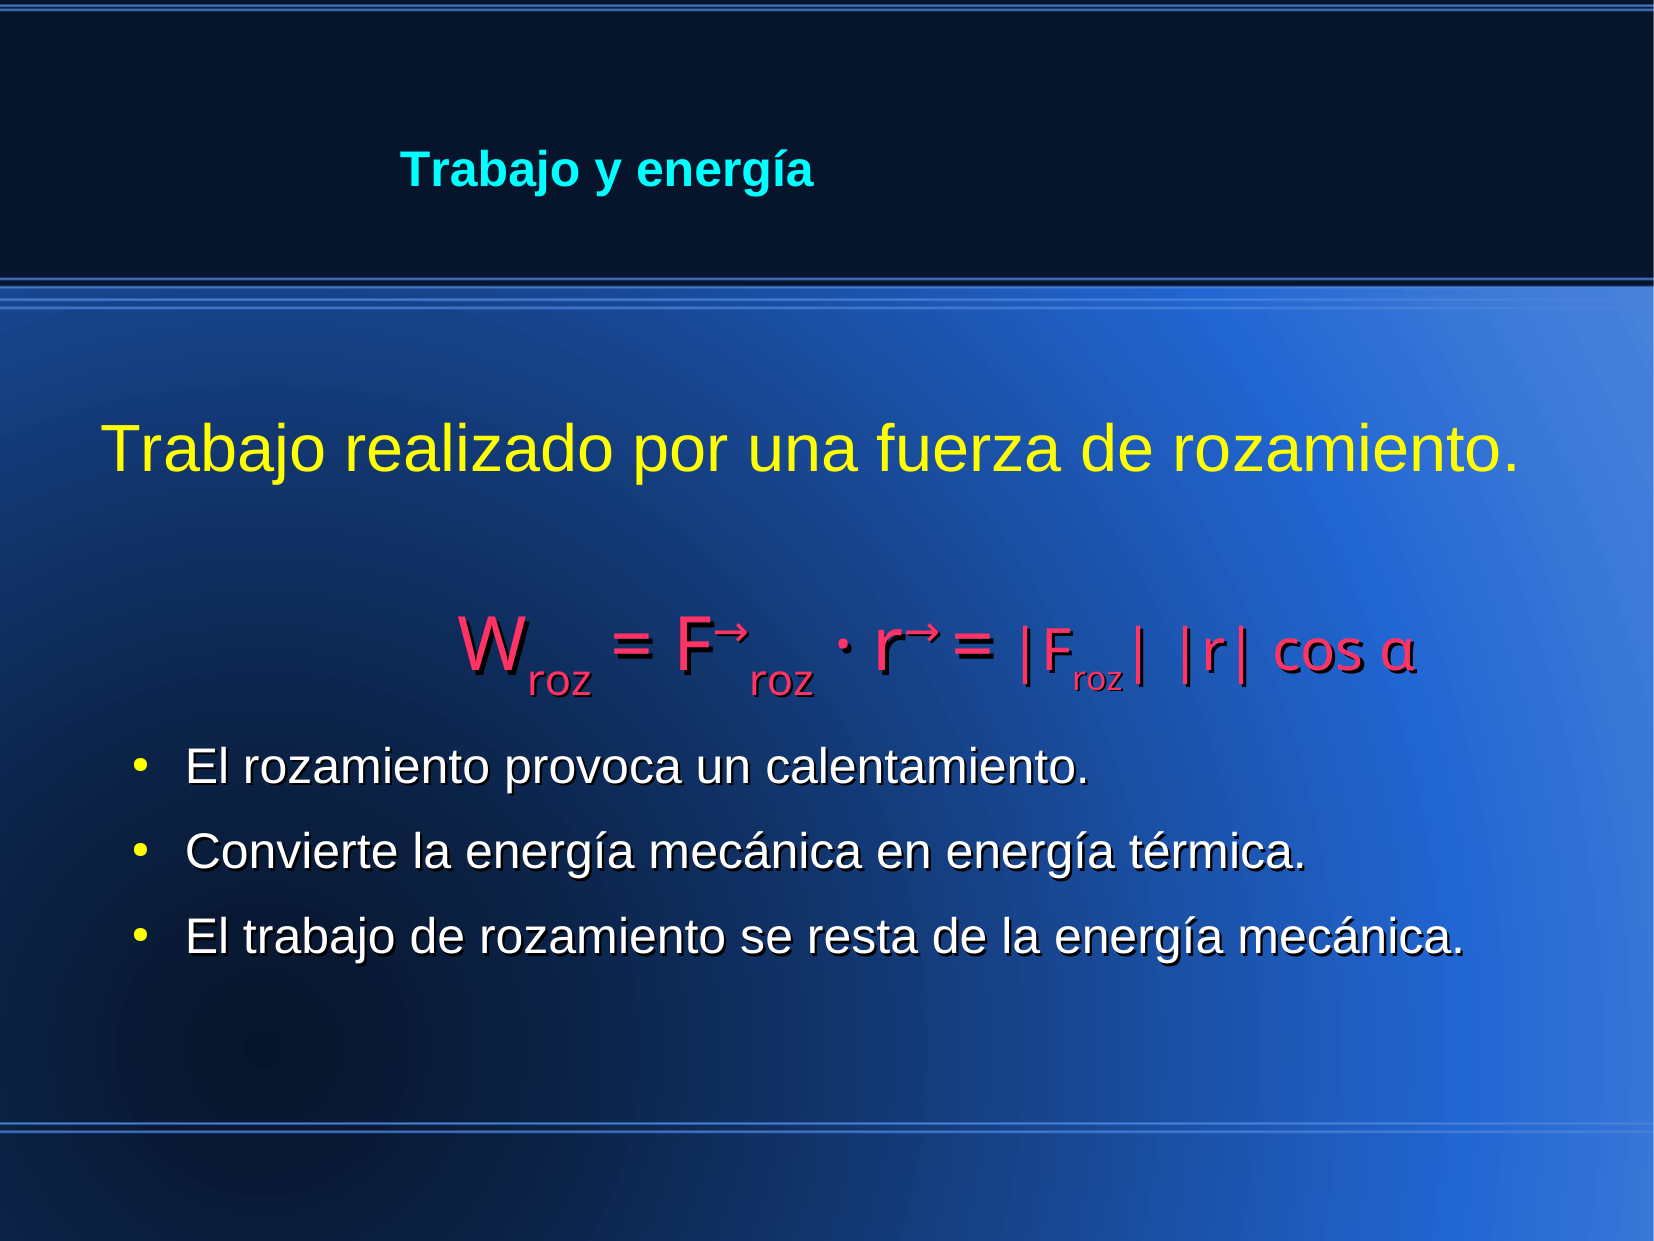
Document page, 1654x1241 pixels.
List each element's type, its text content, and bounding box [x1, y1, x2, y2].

title Trabajo y energía [32, 118, 1182, 220]
text_box Wroz = F→roz · r→ = |Froz| |r| cos α [265, 590, 1536, 738]
list Trabajo realizado por una fuerza de rozamiento. [29, 306, 1595, 562]
text_box El rozamiento provoca un calentamiento. Convierte la energía mecánica en energía térmica. El trabajo de rozamiento se resta de la energía mecánica. [113, 738, 1595, 1052]
picture [0, 0, 1654, 1241]
